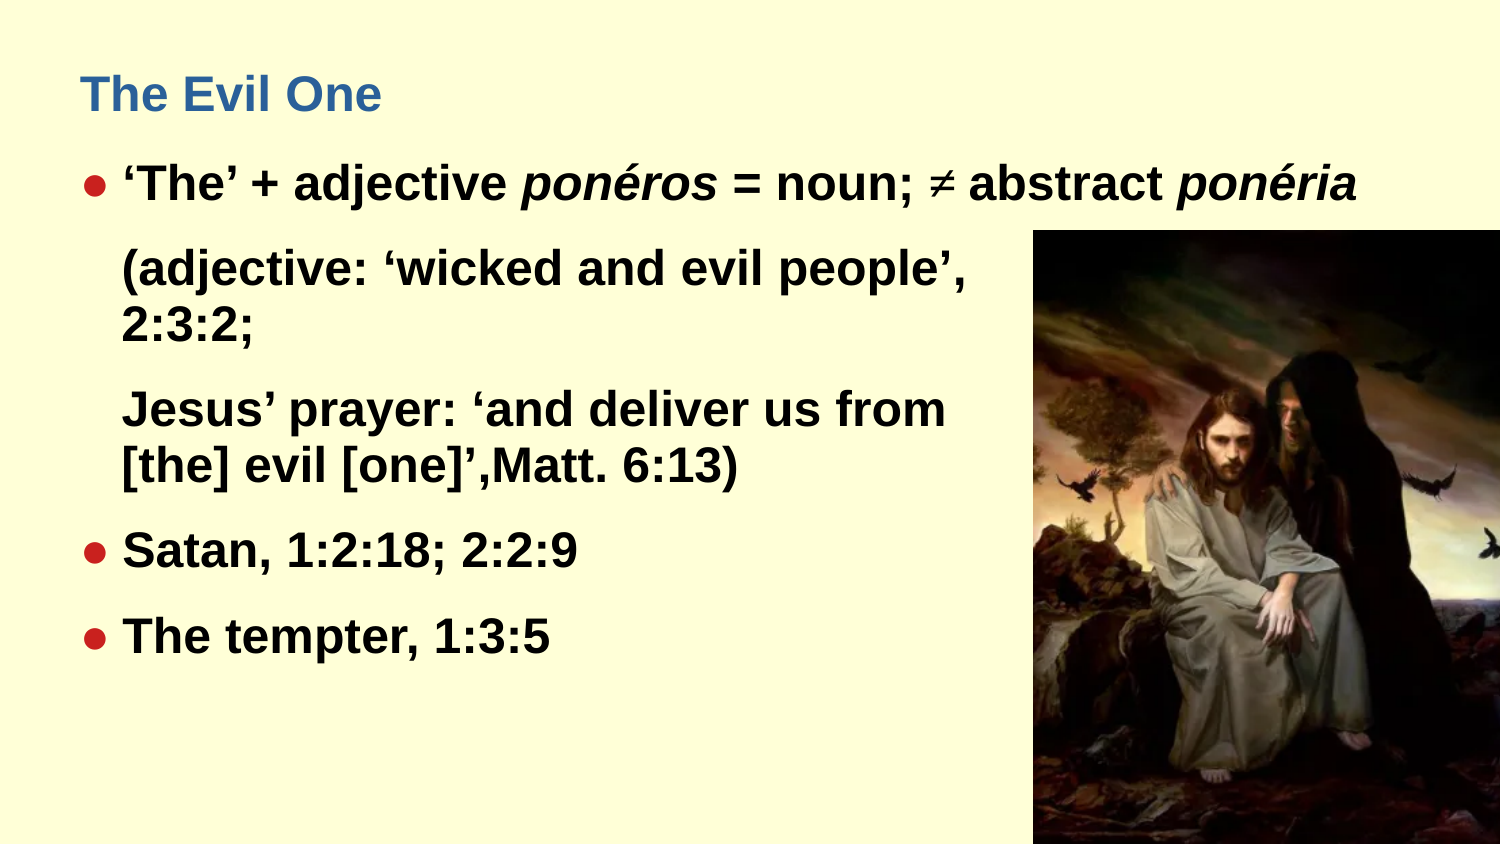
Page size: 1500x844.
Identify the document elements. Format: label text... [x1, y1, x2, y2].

text_box The Evil One [64, 59, 1099, 130]
picture [1033, 230, 1500, 844]
text_box ● ‘The’ + adjective ponéros = noun; ≠ abstract ponéria (adjective: ‘wicked and evil people’, 2:3:2; Jesus’ prayer: ‘and deliver us from [the] evil [one]’,Matt. 6:13) ● Satan, 1:2:18; 2:2:9 ● The tempter, 1:3:5 [64, 147, 1424, 672]
